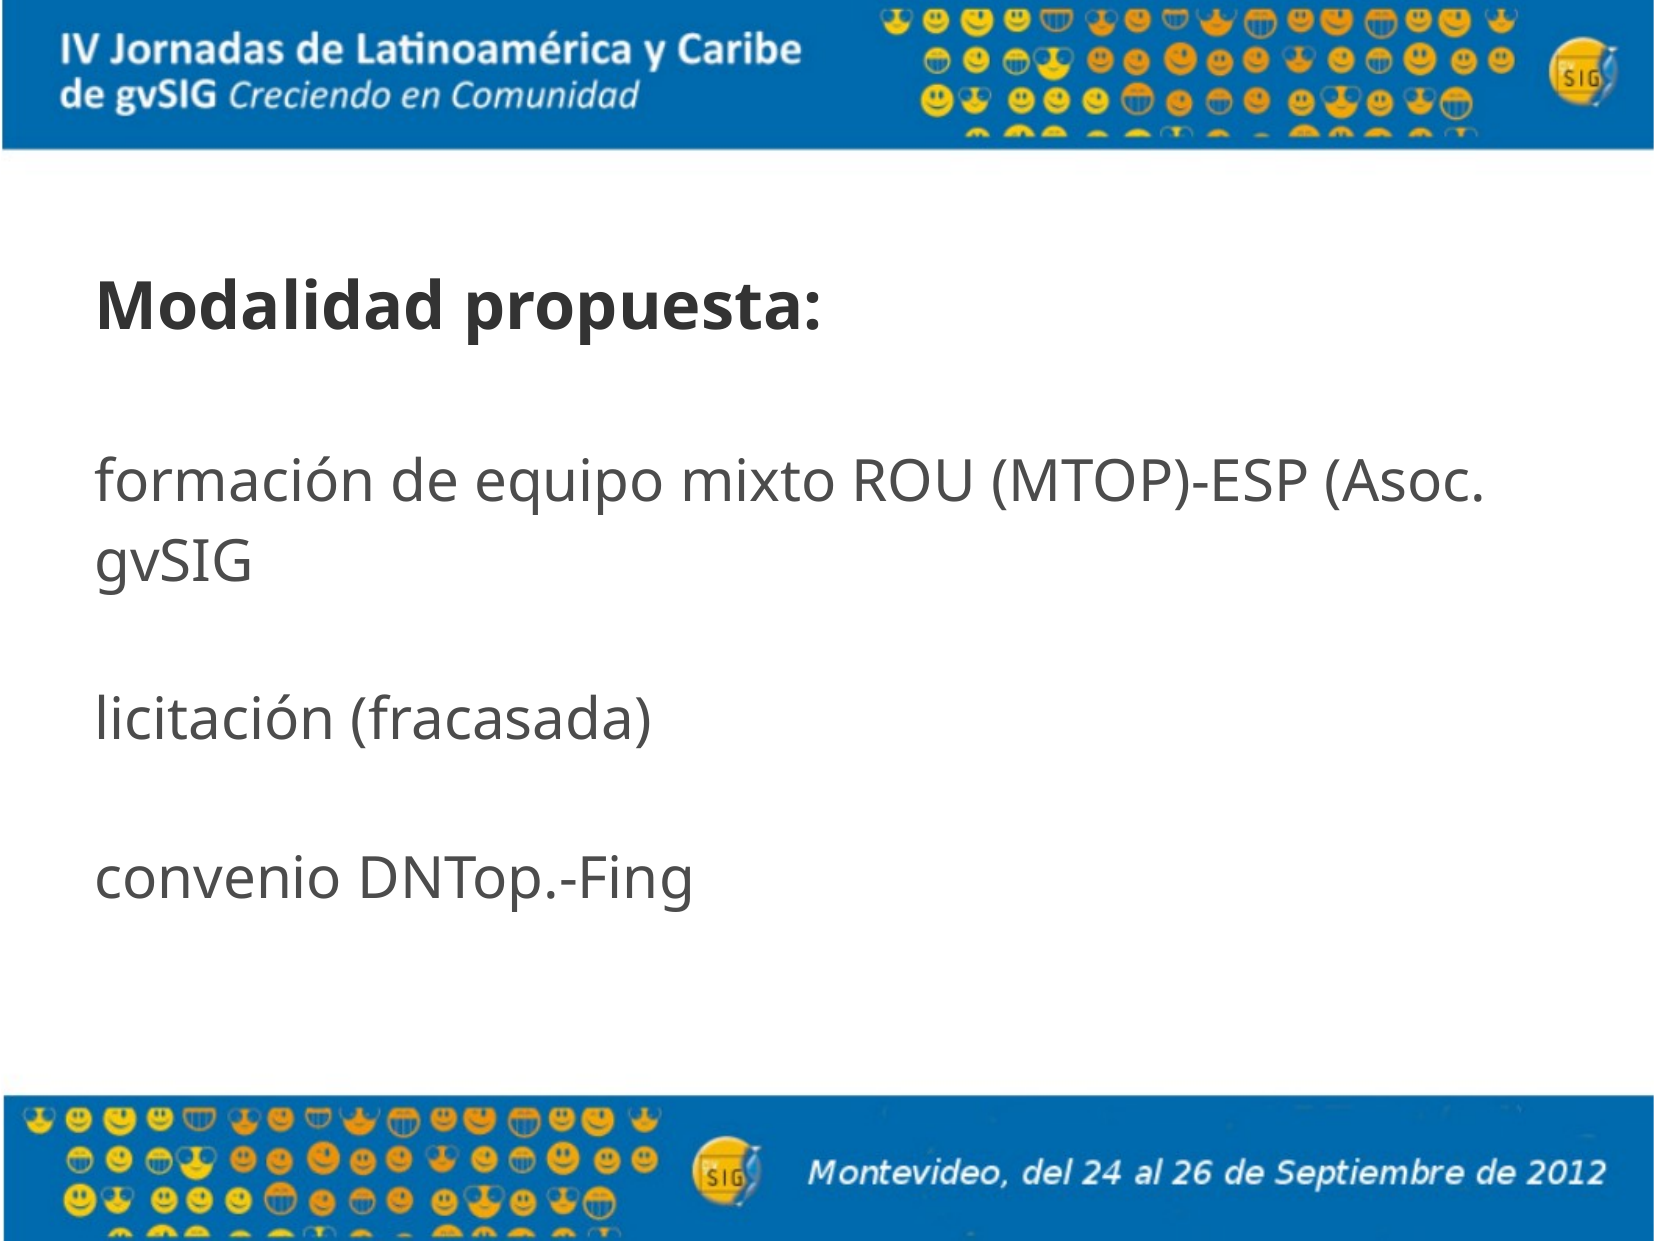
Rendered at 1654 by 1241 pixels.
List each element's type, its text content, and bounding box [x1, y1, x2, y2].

picture [1, 0, 1654, 1241]
title Modalidad propuesta: formación de equipo mixto ROU (MTOP)-ESP (Asoc. gvSIG licitación (fracasada) convenio DNTop.-Fing [94, 305, 1583, 868]
